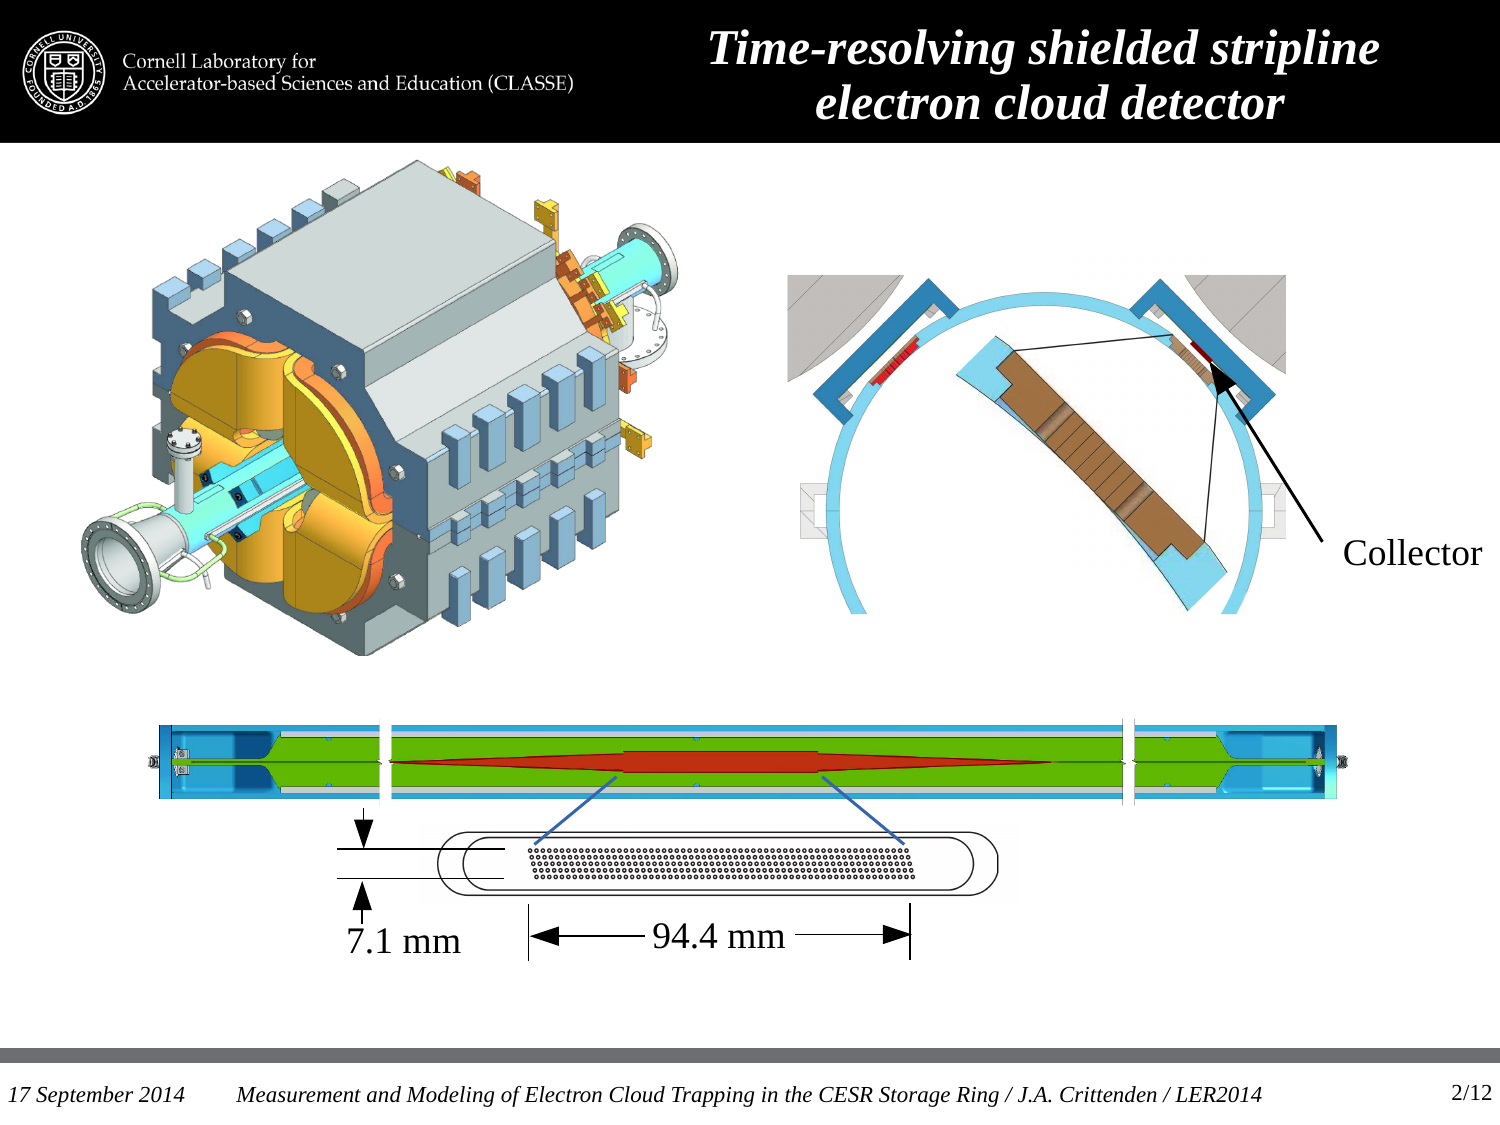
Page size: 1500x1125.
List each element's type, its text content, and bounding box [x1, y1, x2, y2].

picture [0, 0, 1500, 143]
text_box 94.4 mm [637, 907, 801, 1025]
picture [37, 149, 713, 656]
title Time-resolving shielded stripline electron cloud detector [600, 7, 1500, 143]
text_box 7.1 mm [331, 912, 477, 1030]
text_box Collector [1328, 520, 1500, 581]
picture [787, 252, 1286, 638]
picture [148, 679, 1349, 905]
